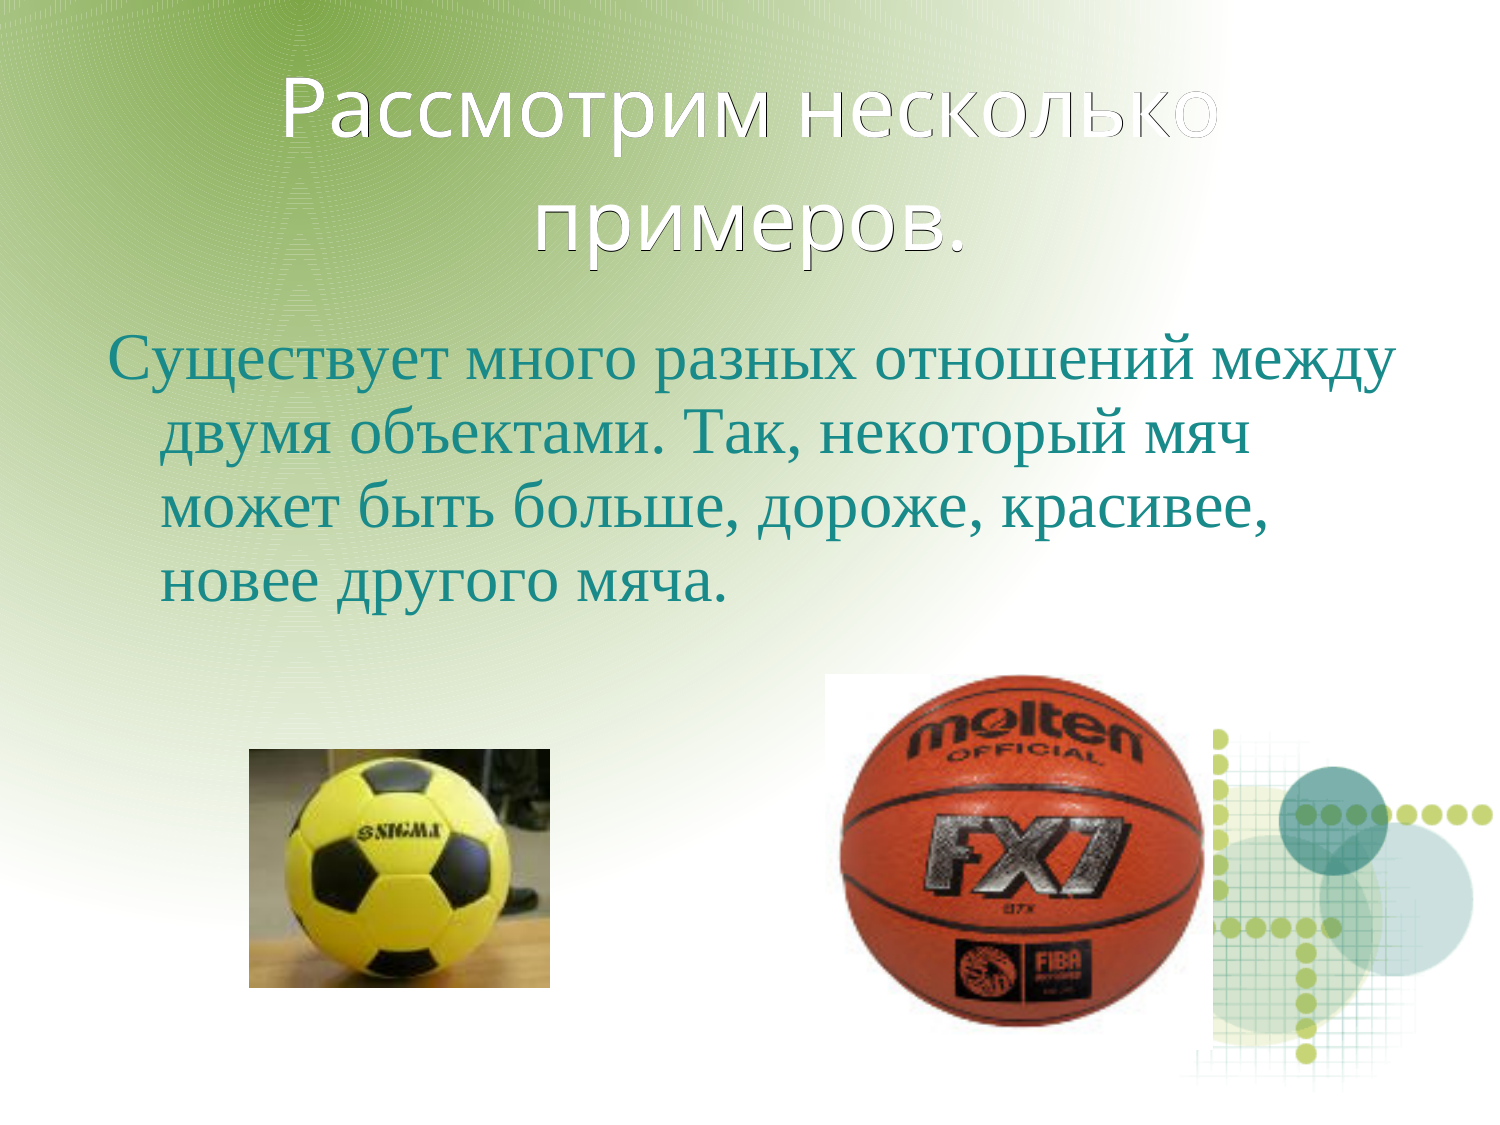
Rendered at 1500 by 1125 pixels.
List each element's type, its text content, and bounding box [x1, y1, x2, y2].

picture [249, 749, 550, 988]
picture [825, 674, 1500, 1098]
list Существует много разных отношений между двумя объектами. Так, некоторый мяч может быть больше, дороже, красивее, новее другого мяча. [75, 312, 1426, 988]
title Рассмотрим несколько примеров. [75, 47, 1426, 276]
